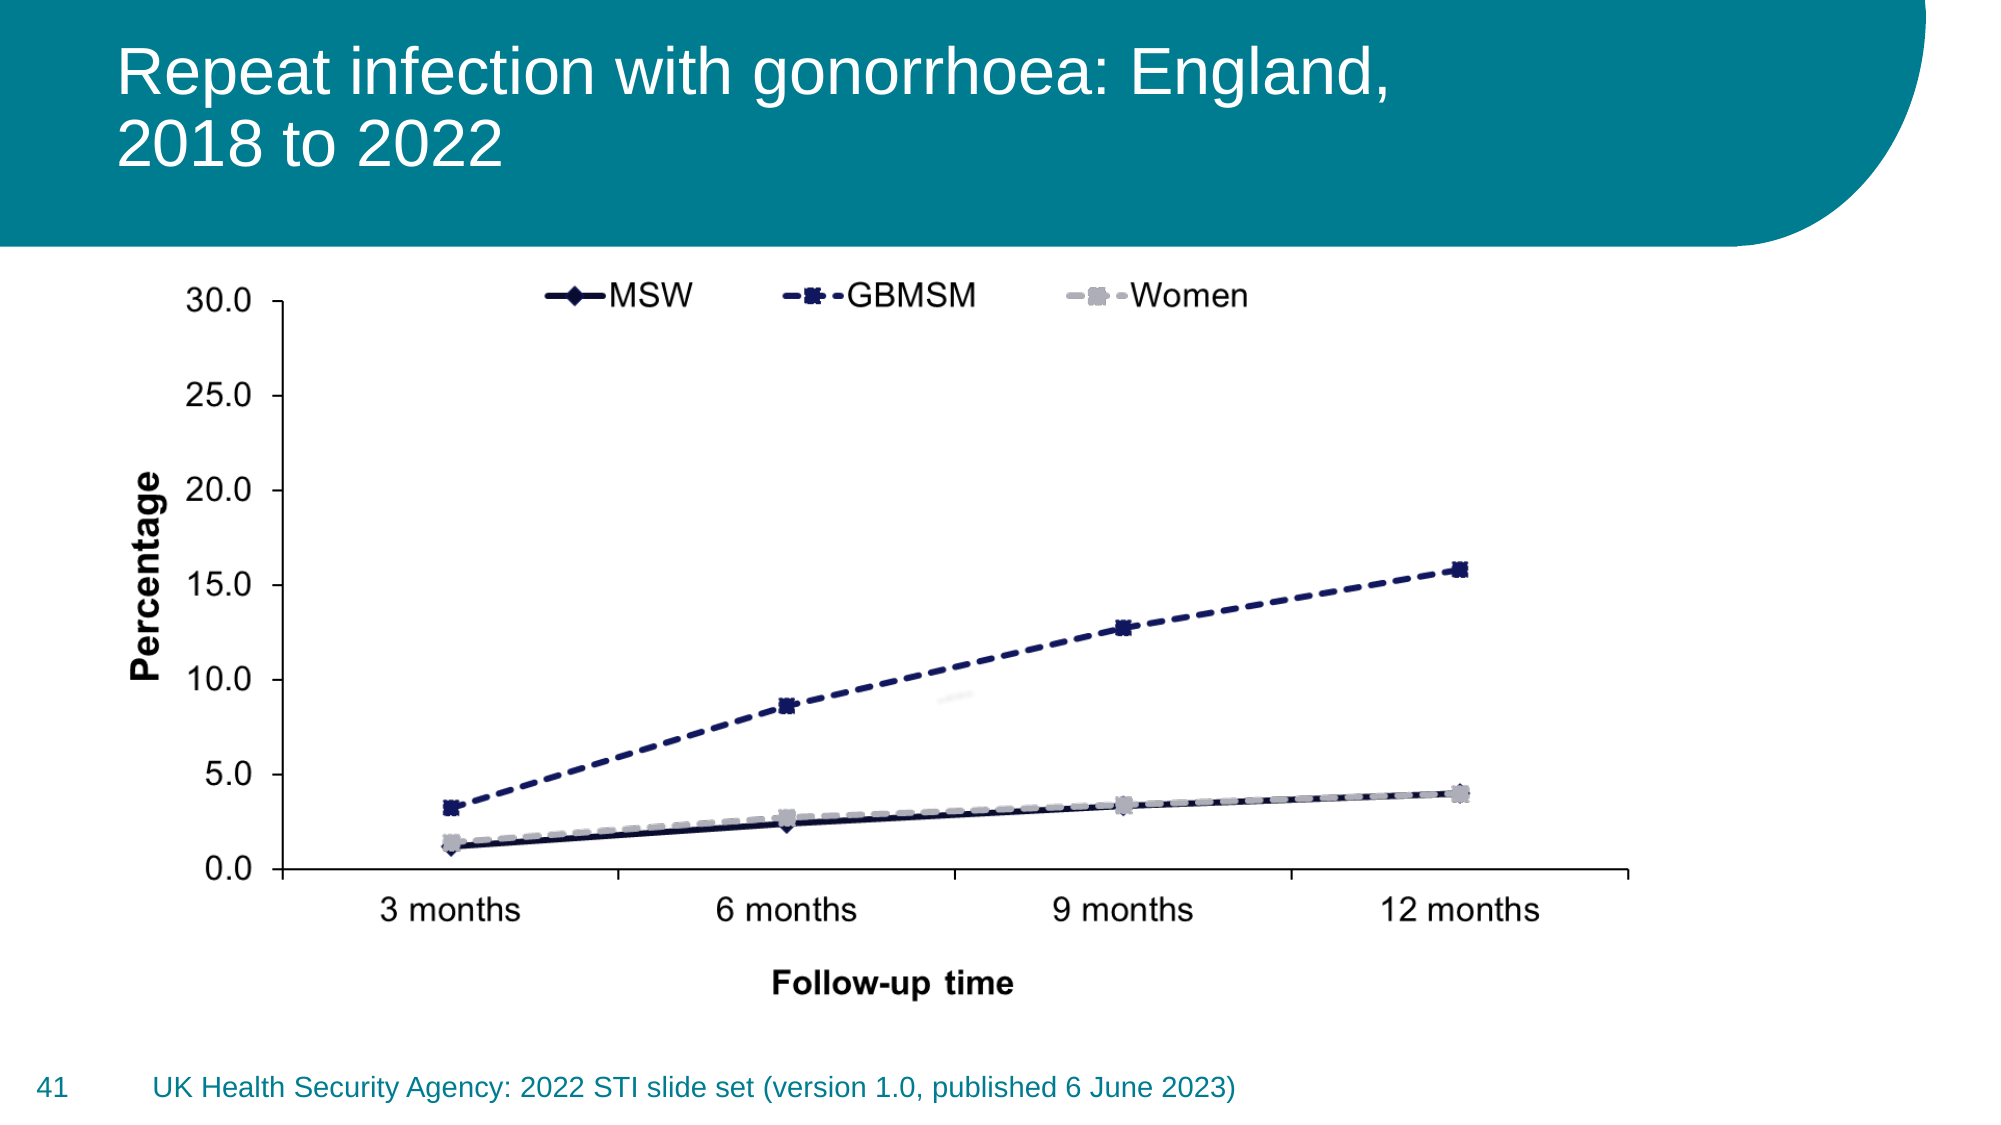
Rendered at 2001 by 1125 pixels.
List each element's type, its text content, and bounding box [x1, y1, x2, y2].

text_box [21, 1056, 120, 1117]
text_box UK Health Security Agency: 2022 STI slide set (version 1.0, published 6 June 2023) [137, 1056, 1780, 1116]
picture [103, 249, 1647, 1015]
title Repeat infection with gonorrhoea: England, 2018 to 2022 [101, 29, 1747, 189]
